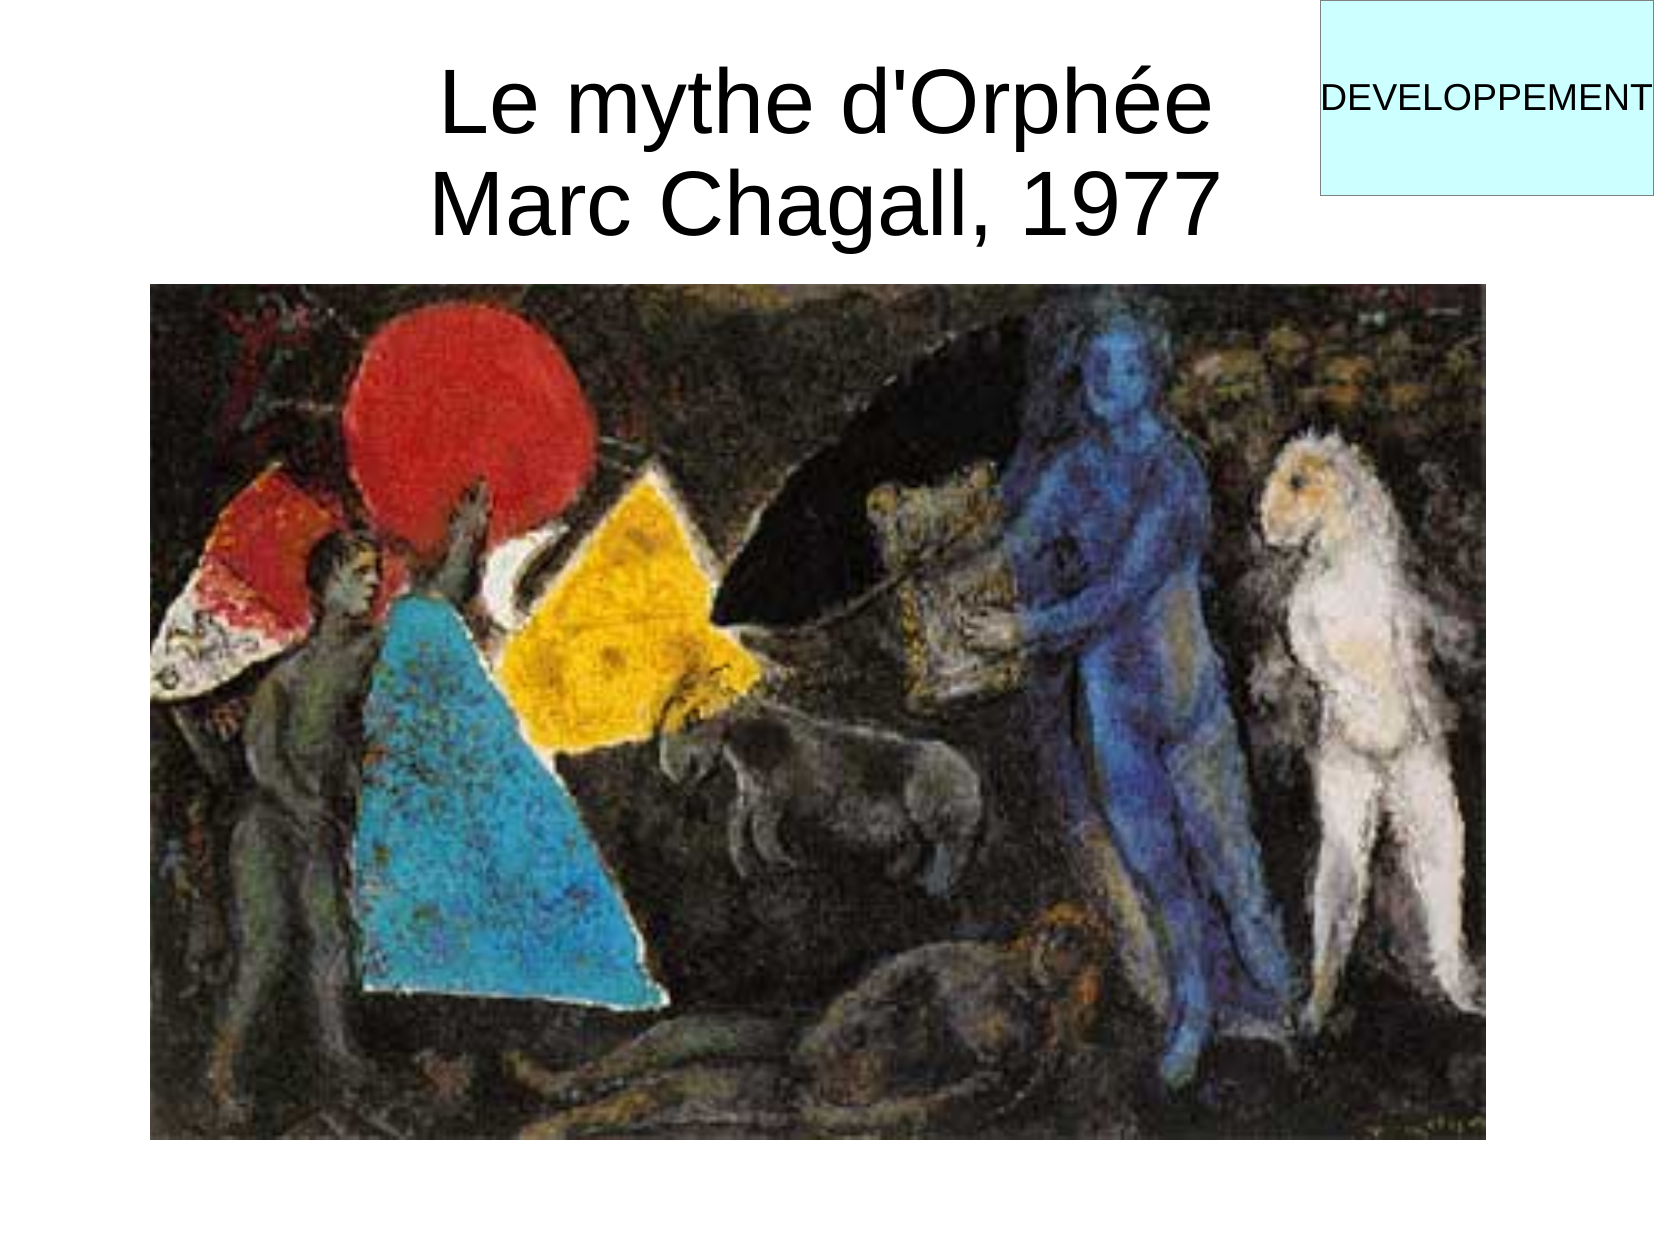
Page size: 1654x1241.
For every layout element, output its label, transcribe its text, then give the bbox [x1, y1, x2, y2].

picture [150, 284, 1486, 1141]
text_box DEVELOPPEMENT [1320, 0, 1654, 196]
title Le mythe d'Orphée Marc Chagall, 1977 [82, 49, 1571, 257]
